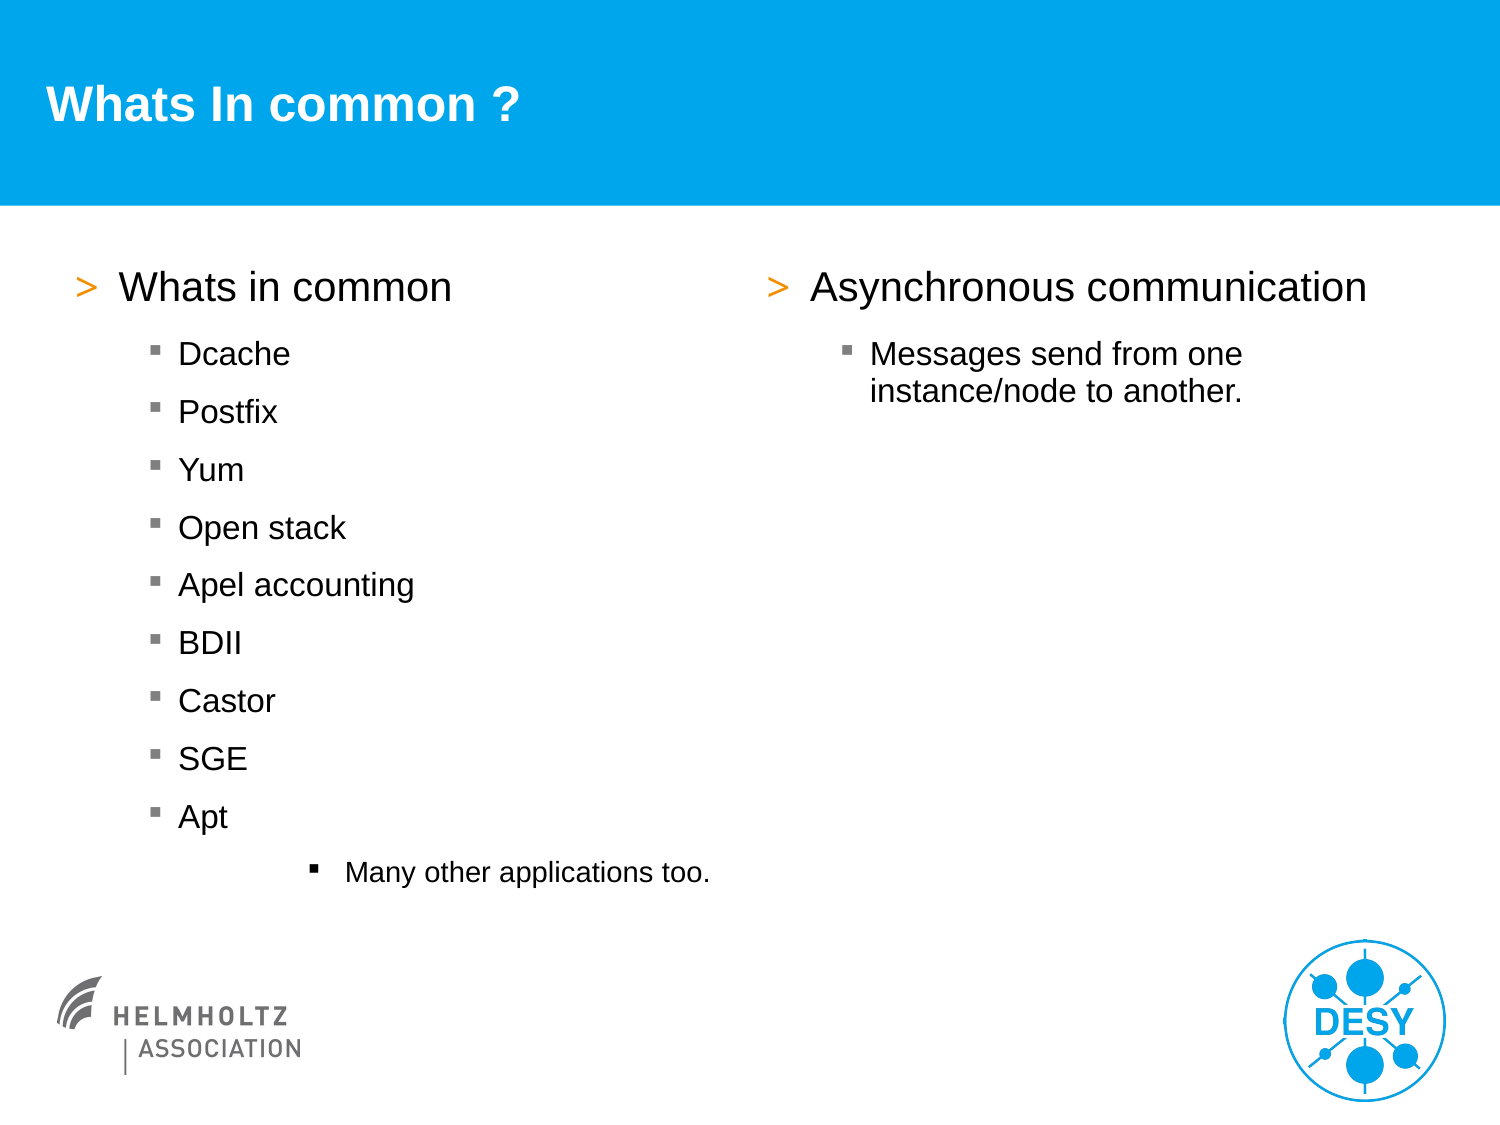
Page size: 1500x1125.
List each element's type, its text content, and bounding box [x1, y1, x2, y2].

picture [57, 976, 300, 1075]
picture [1379, 1035, 1446, 1102]
title Whats In common ? [46, 0, 1444, 208]
picture [1283, 1027, 1351, 1102]
picture [1287, 974, 1443, 1099]
picture [1283, 991, 1289, 1015]
list Asynchronous communication Messages send from one instance/node to another. [766, 263, 1426, 991]
picture [1426, 939, 1446, 1007]
list Whats in common Dcache Postfix Yum Open stack Apel accounting BDII Castor SGE Apt Many other applications too. [75, 263, 734, 1006]
